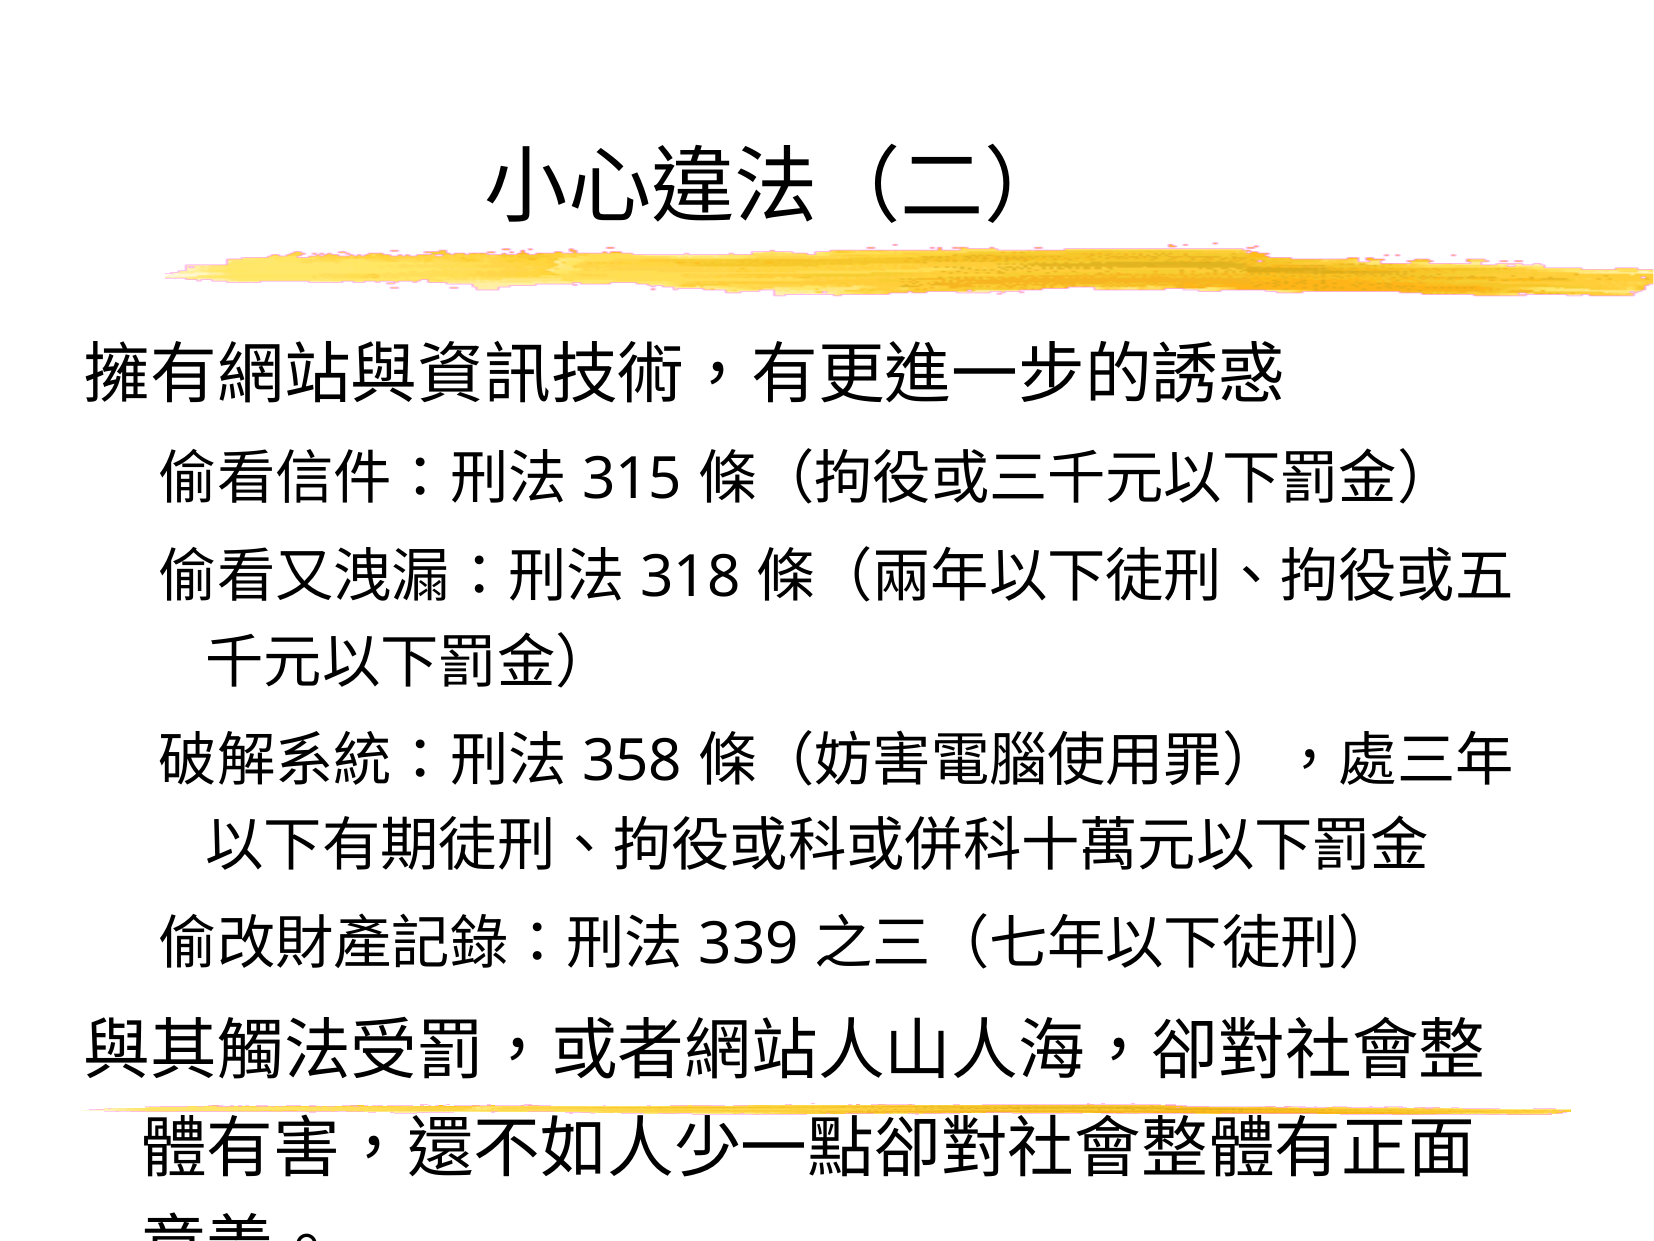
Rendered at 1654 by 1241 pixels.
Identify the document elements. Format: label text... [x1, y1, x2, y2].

list 擁有網站與資訊技術，有更進一步的誘惑 偷看信件：刑法315條（拘役或三千元以下罰金） 偷看又洩漏：刑法318條（兩年以下徒刑、拘役或五千元以下罰金） 破解系統：刑法358條（妨害電腦使用罪），處三年以下有期徒刑、拘役或科或併科十萬元以下罰金 偷改財產記錄：刑法339之三（七年以下徒刑） 與其觸法受罰，或者網站人山人海，卻對社會整體有害，還不如人少一點卻對社會整體有正面意義。 [69, 311, 1535, 1056]
picture [82, 1102, 1571, 1117]
picture [165, 237, 1654, 308]
title 小心違法（二） [73, 41, 1479, 249]
